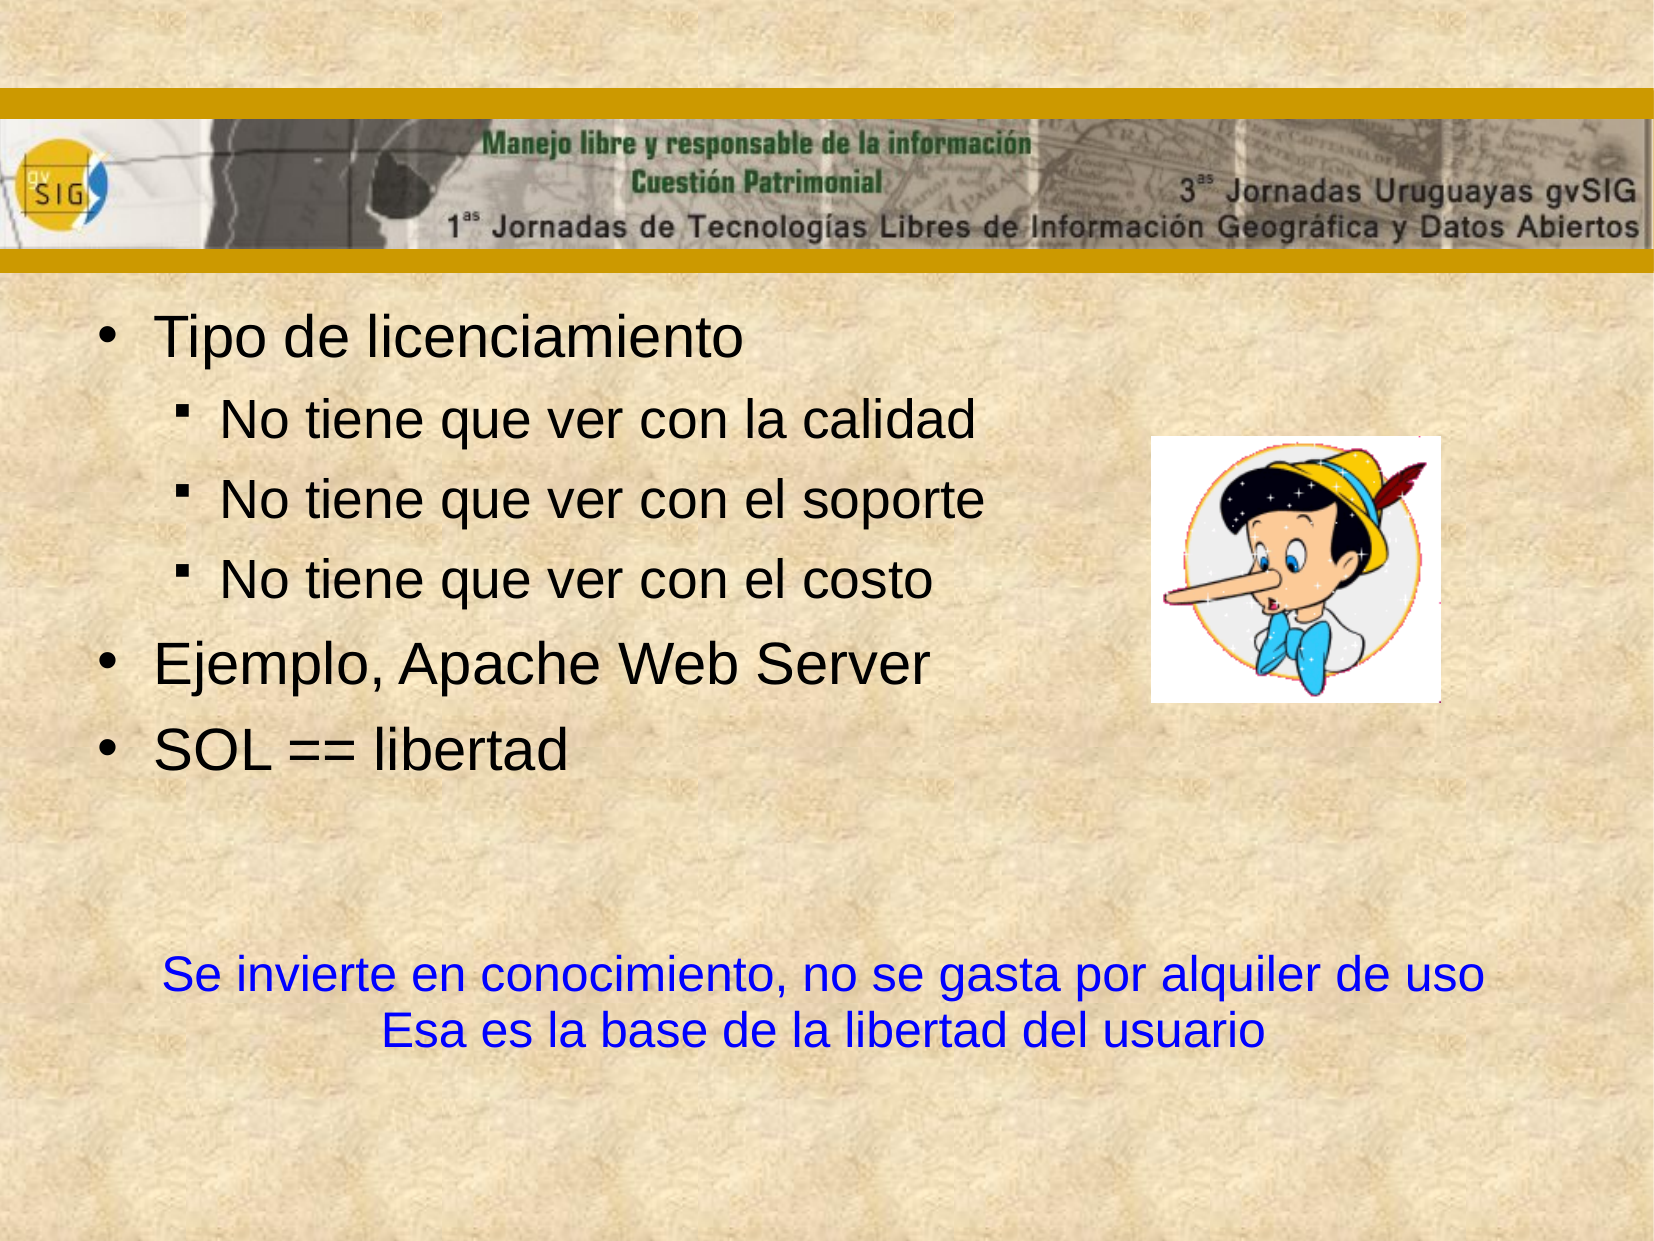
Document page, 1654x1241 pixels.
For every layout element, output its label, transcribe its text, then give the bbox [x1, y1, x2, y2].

picture [0, 273, 1654, 1241]
picture [0, 0, 1654, 88]
picture [0, 119, 1654, 249]
text_box Se invierte en conocimiento, no se gasta por alquiler de uso Esa es la base de la libertad del usuario [141, 938, 1506, 1069]
list Tipo de licenciamiento No tiene que ver con la calidad No tiene que ver con el soporte No tiene que ver con el costo Ejemplo, Apache Web Server SOL == libertad [82, 290, 1571, 1011]
